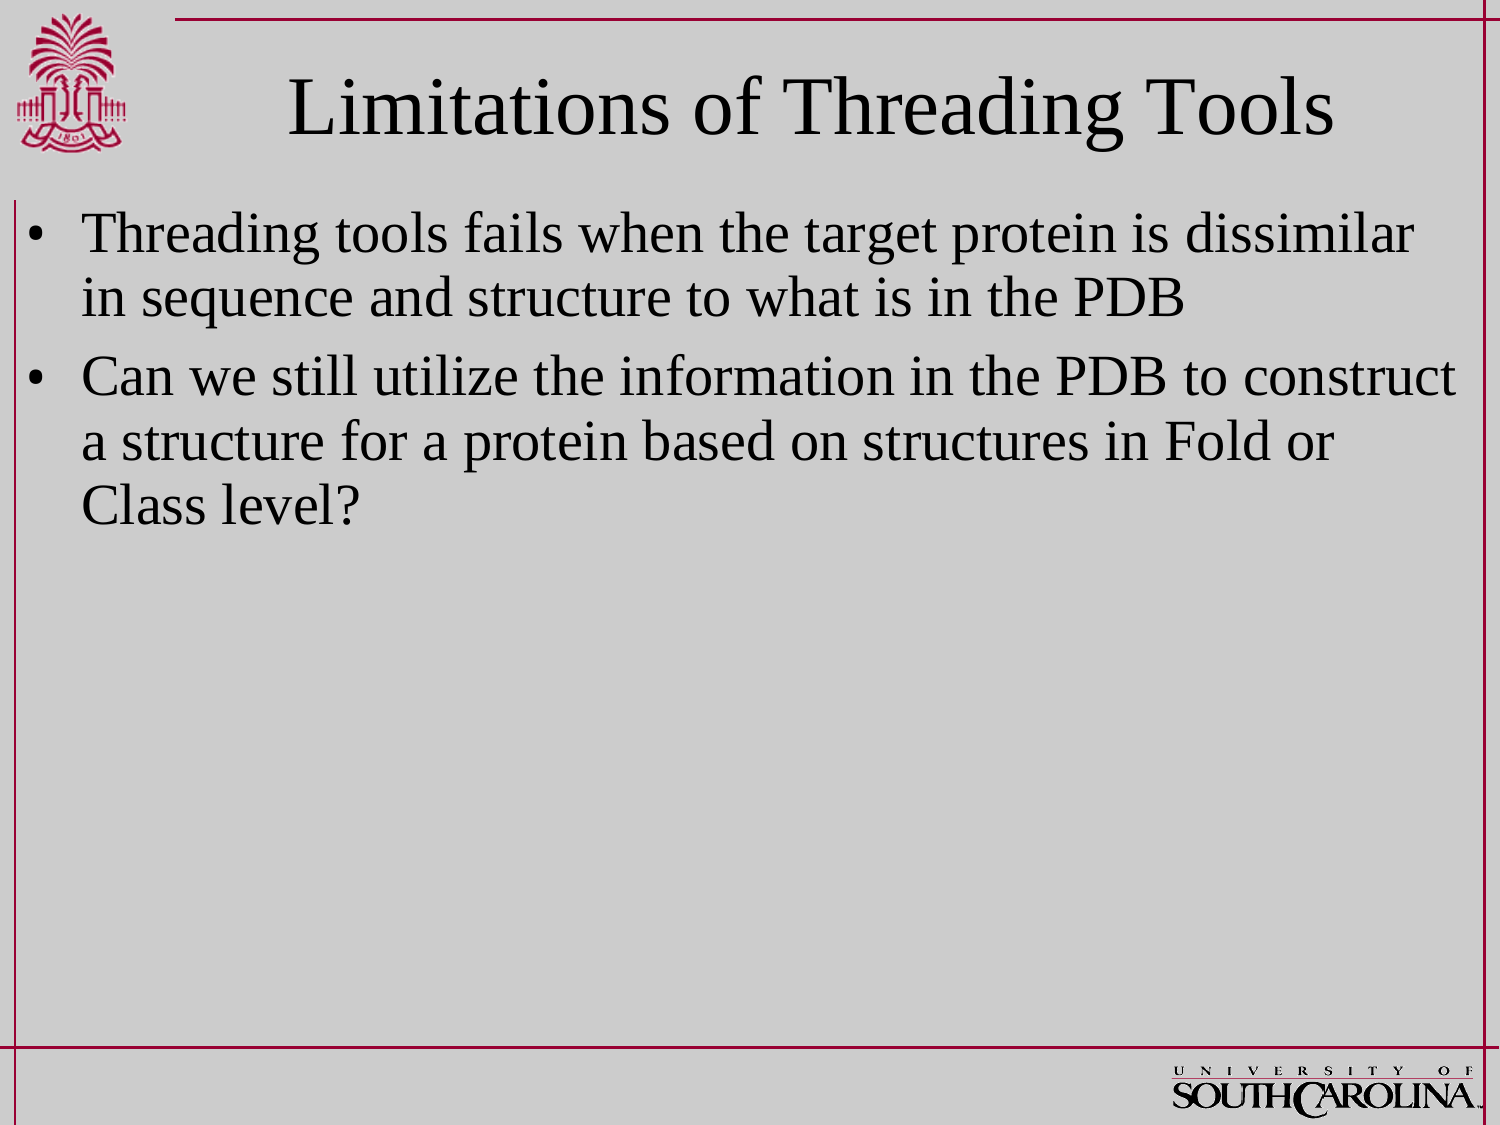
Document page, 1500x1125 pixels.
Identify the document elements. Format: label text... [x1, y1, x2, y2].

picture [1162, 1049, 1483, 1125]
list Threading tools fails when the target protein is dissimilar in sequence and structure to what is in the PDB Can we still utilize the information in the PDB to construct a structure for a protein based on structures in Fold or Class level? [24, 200, 1476, 998]
title Limitations of Threading Tools [174, 32, 1450, 181]
picture [12, 12, 131, 155]
